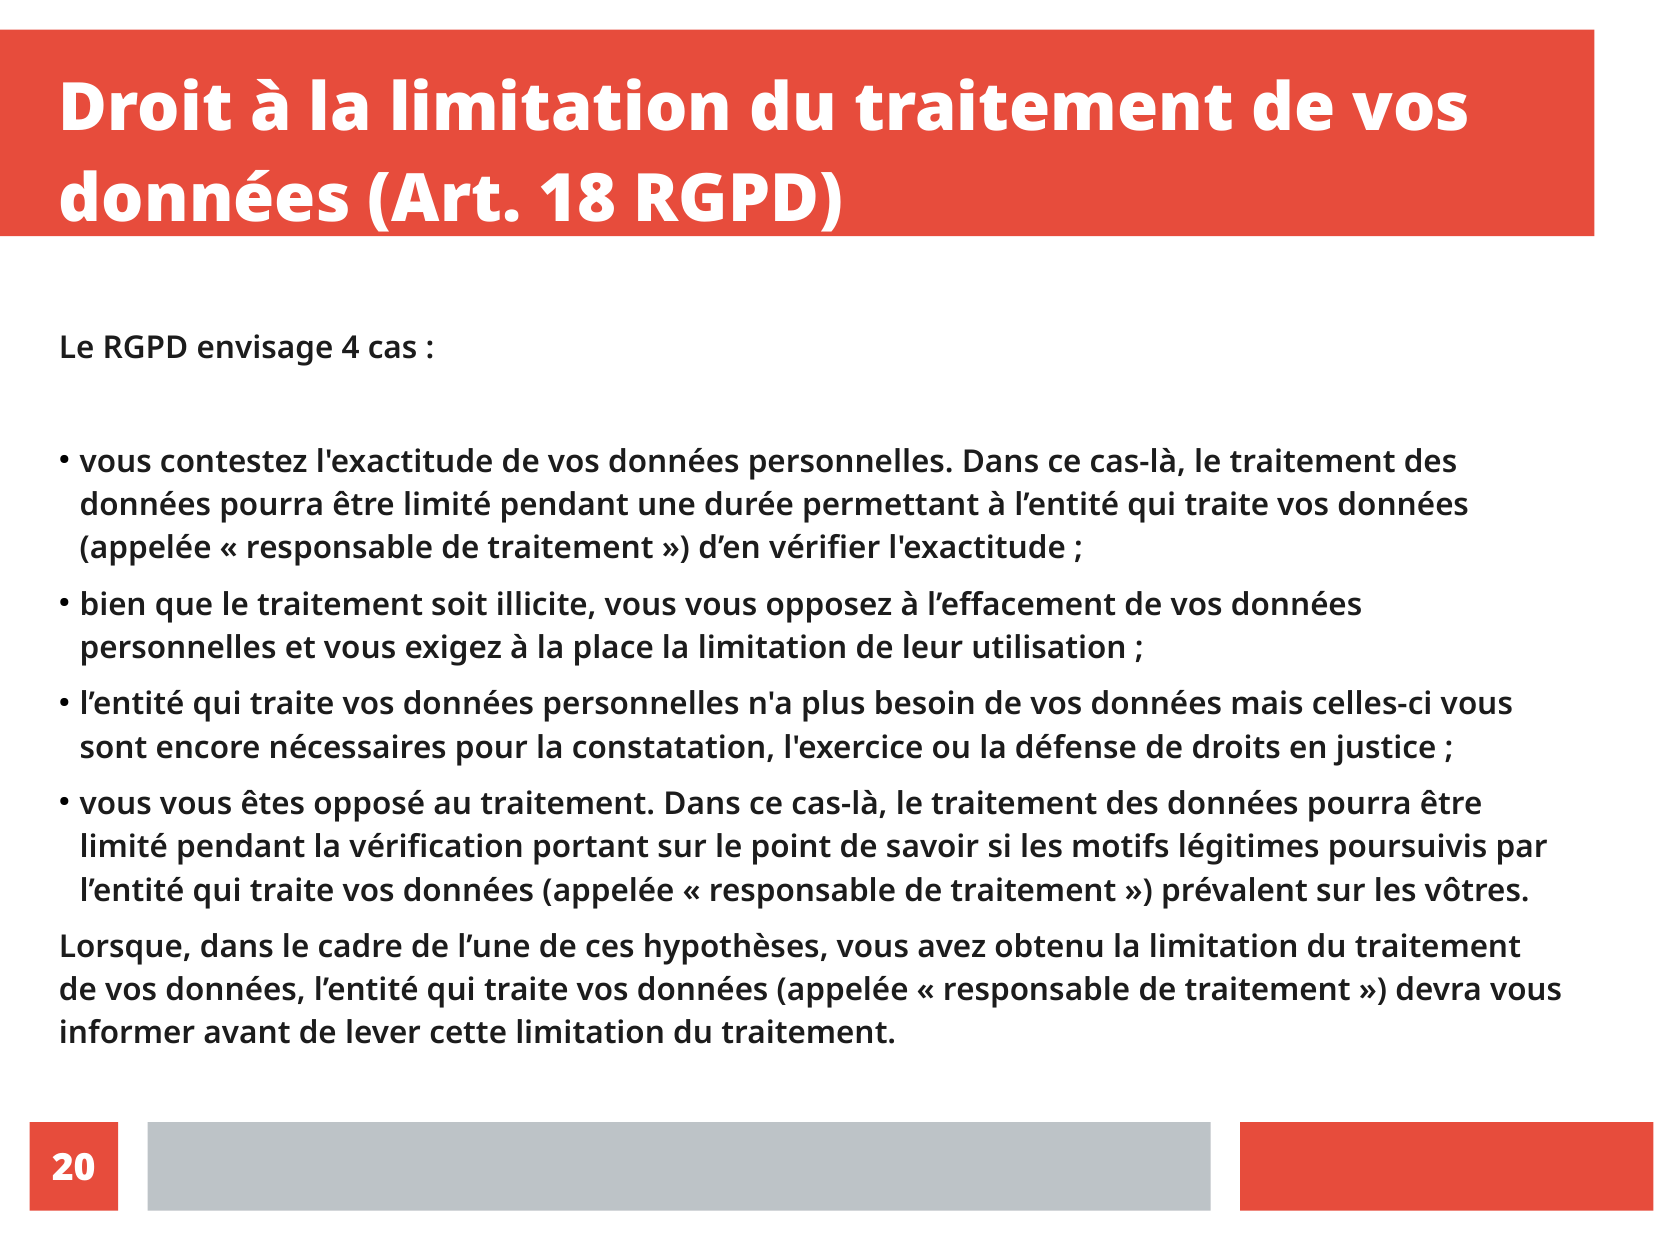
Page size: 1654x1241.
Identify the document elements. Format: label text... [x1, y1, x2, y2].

list Le RGPD envisage 4 cas : vous contestez l'exactitude de vos données personnelles. Dans ce cas-là, le traitement des données pourra être limité pendant une durée permettant à l’entité qui traite vos données (appelée « responsable de traitement ») d’en vérifier l'exactitude ; bien que le traitement soit illicite, vous vous opposez à l’effacement de vos données personnelles et vous exigez à la place la limitation de leur utilisation ; l’entité qui traite vos données personnelles n'a plus besoin de vos données mais celles-ci vous sont encore nécessaires pour la constatation, l'exercice ou la défense de droits en justice ; vous vous êtes opposé au traitement. Dans ce cas-là, le traitement des données pourra être limité pendant la vérification portant sur le point de savoir si les motifs légitimes poursuivis par l’entité qui traite vos données (appelée « responsable de traitement ») prévalent sur les vôtres. Lorsque, dans le cadre de l’une de ces hypothèses, vous avez obtenu la limitation du traitement de vos données, l’entité qui traite vos données (appelée « responsable de traitement ») devra vous informer avant de lever cette limitation du traitement. [59, 324, 1565, 1093]
title Droit à la limitation du traitement de vos données (Art. 18 RGPD) [59, 59, 1595, 207]
